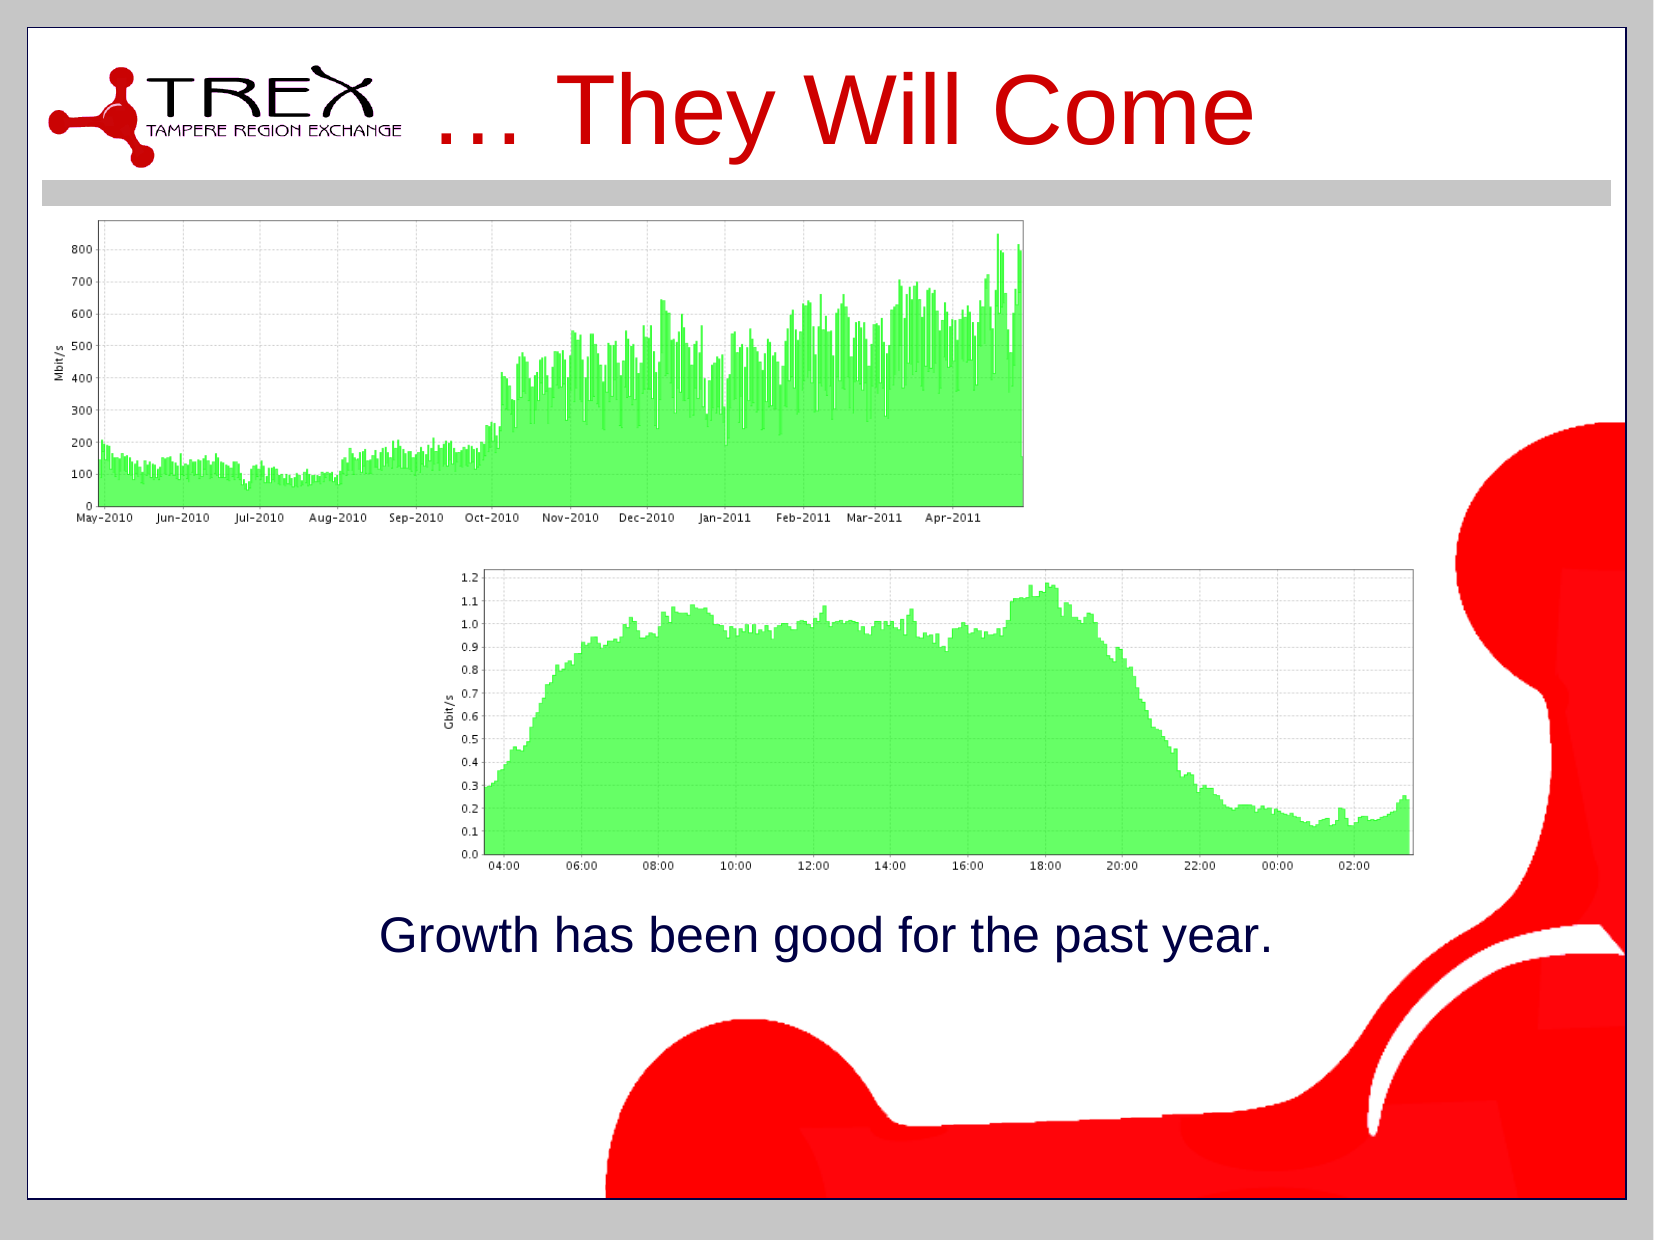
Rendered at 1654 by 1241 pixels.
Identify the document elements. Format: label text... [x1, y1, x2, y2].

picture [41, 216, 1031, 528]
subtitle Growth has been good for the past year. [41, 826, 1613, 1039]
picture [431, 565, 1421, 876]
picture [41, 53, 413, 180]
title … They Will Come [413, 0, 1613, 224]
